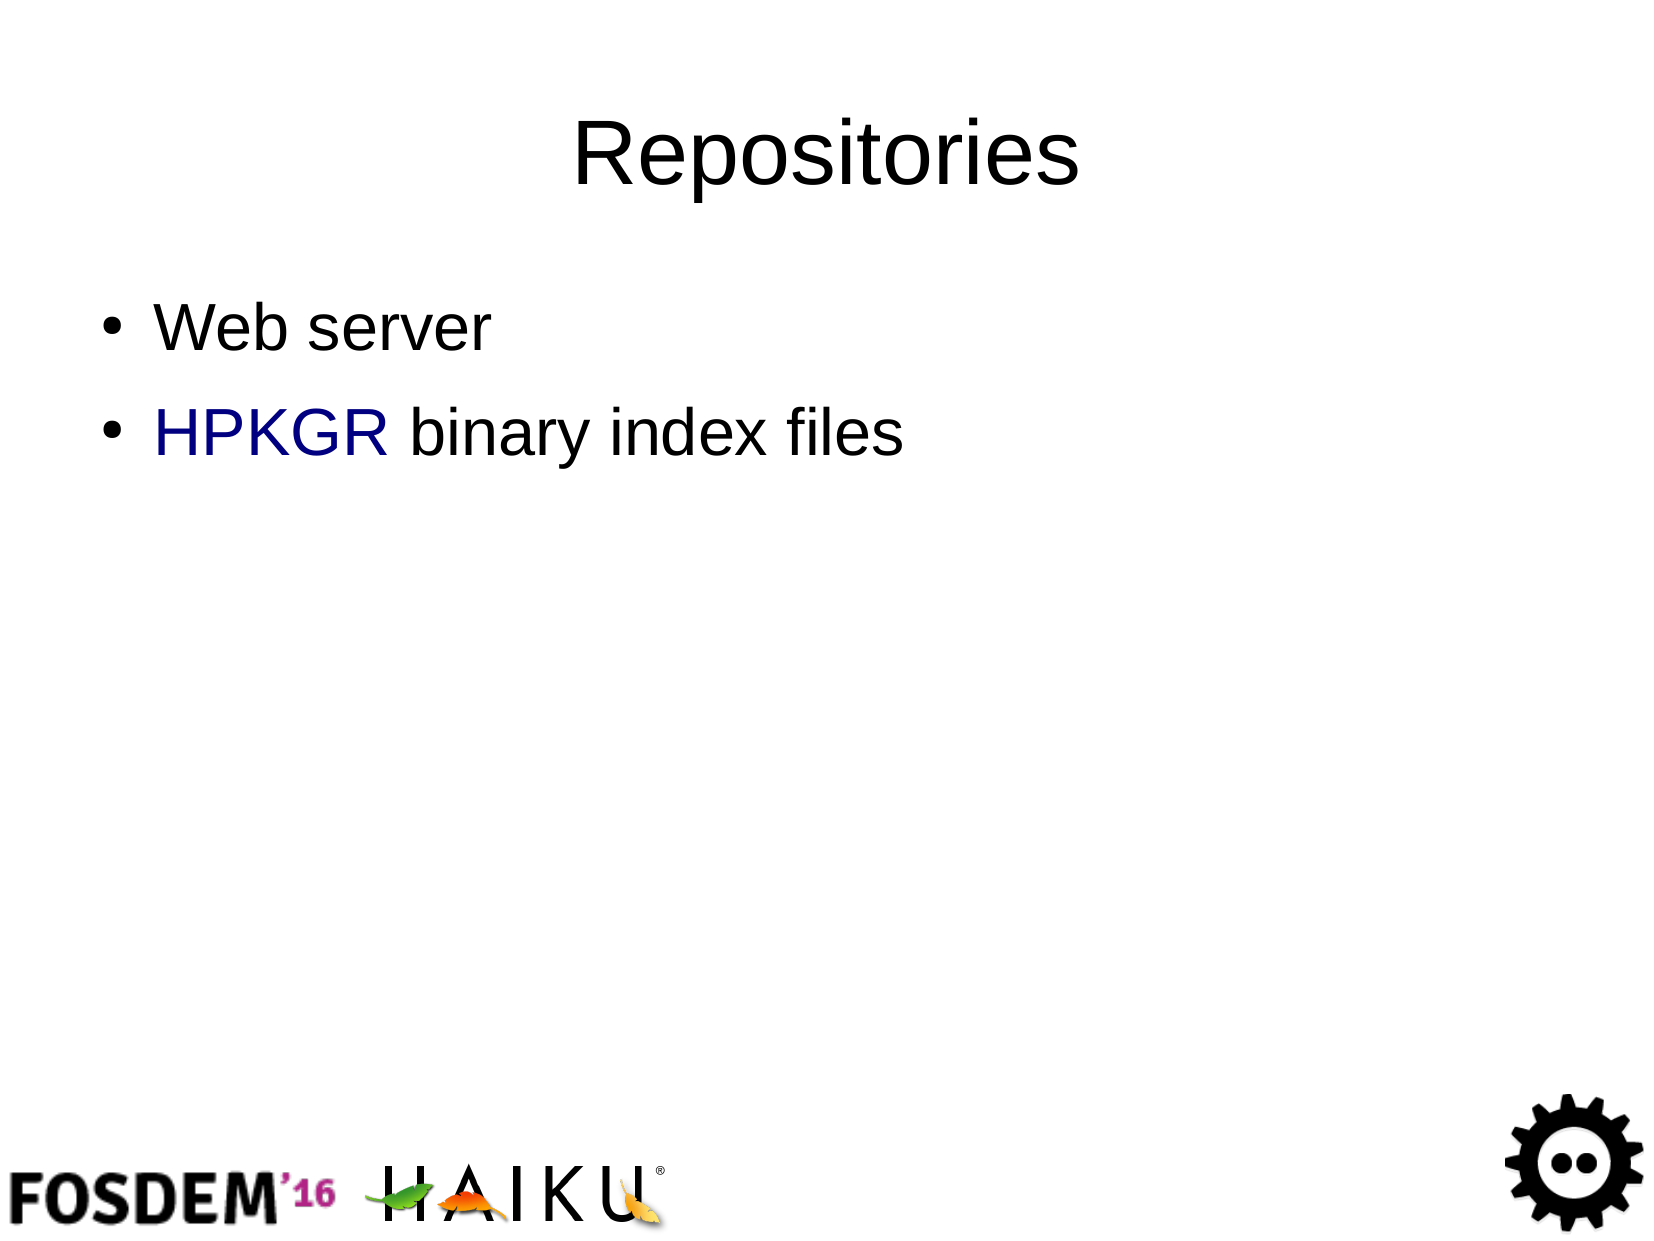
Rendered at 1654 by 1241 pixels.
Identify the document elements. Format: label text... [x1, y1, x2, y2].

picture [363, 1163, 670, 1235]
picture [0, 1152, 350, 1241]
title Repositories [82, 49, 1571, 257]
list Web server HPKGR binary index files [82, 290, 1571, 1010]
picture [1505, 1094, 1648, 1235]
